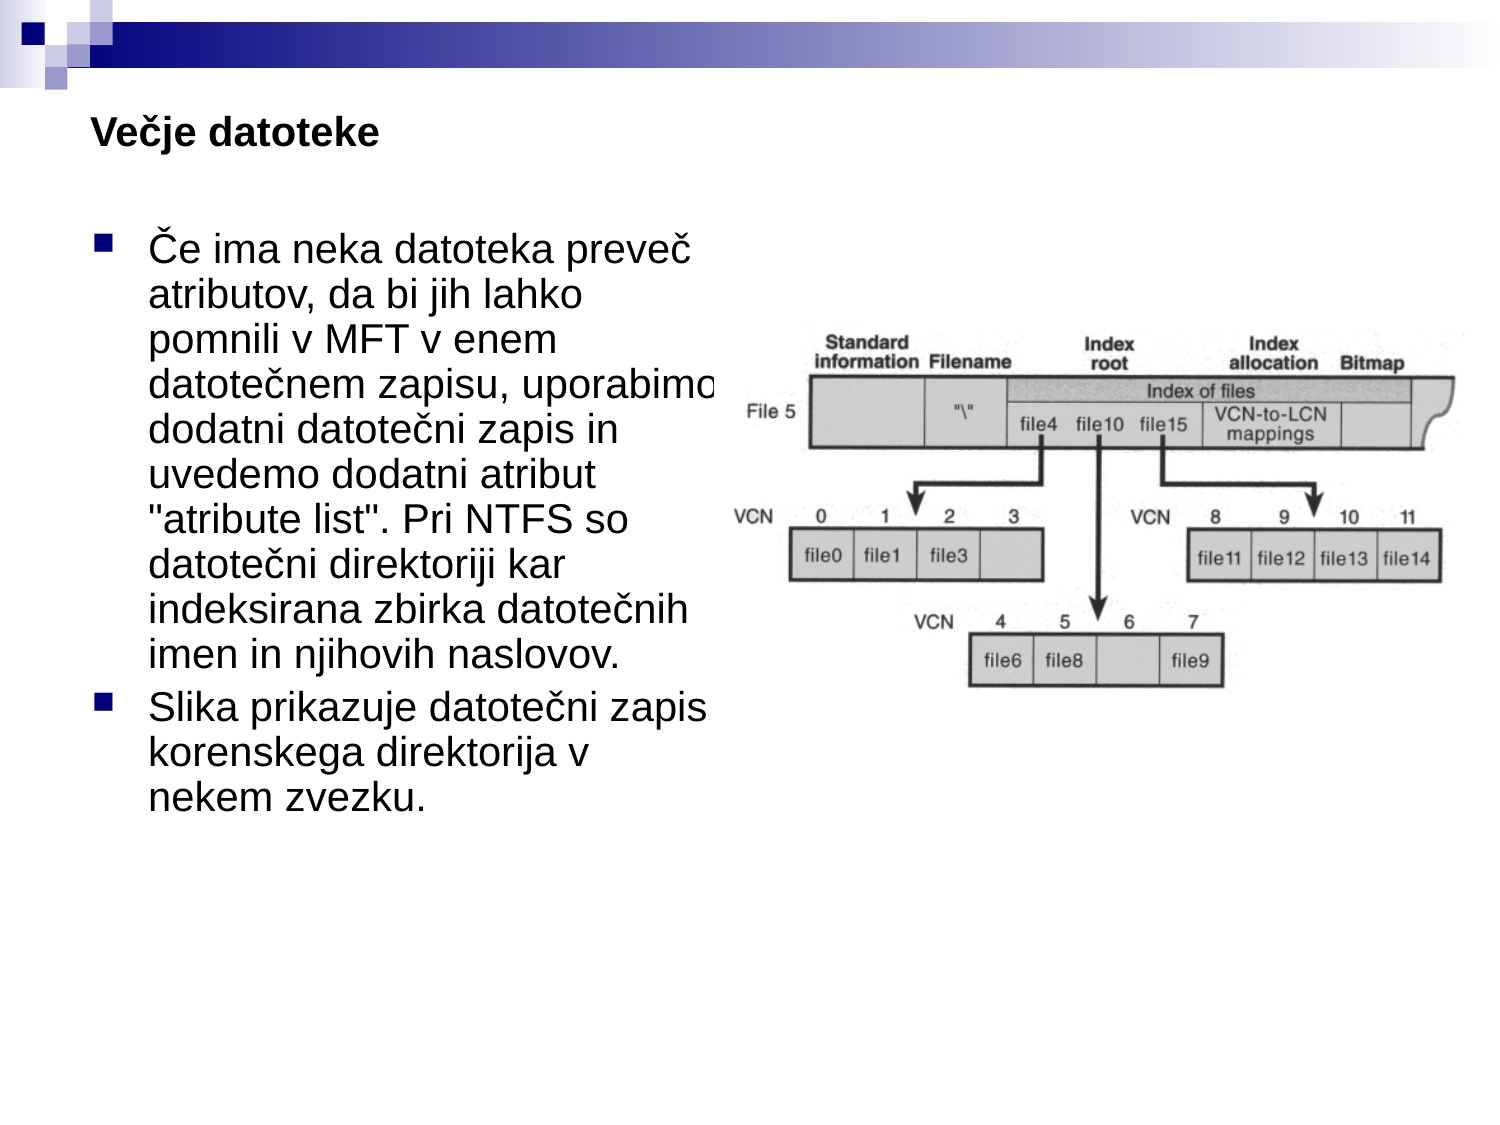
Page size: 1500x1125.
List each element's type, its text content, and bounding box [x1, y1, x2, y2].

title Večje datoteke [75, 75, 1425, 185]
picture [714, 314, 1477, 708]
list Če ima neka datoteka preveč atributov, da bi jih lahko pomnili v MFT v enem datotečnem zapisu, uporabimo dodatni datotečni zapis in uvedemo dodatni atribut "atribute list". Pri NTFS so datotečni direktoriji kar indeksirana zbirka datotečnih imen in njihovih naslovov. Slika prikazuje datotečni zapis korenskega direktorija v nekem zvezku. [76, 220, 740, 858]
